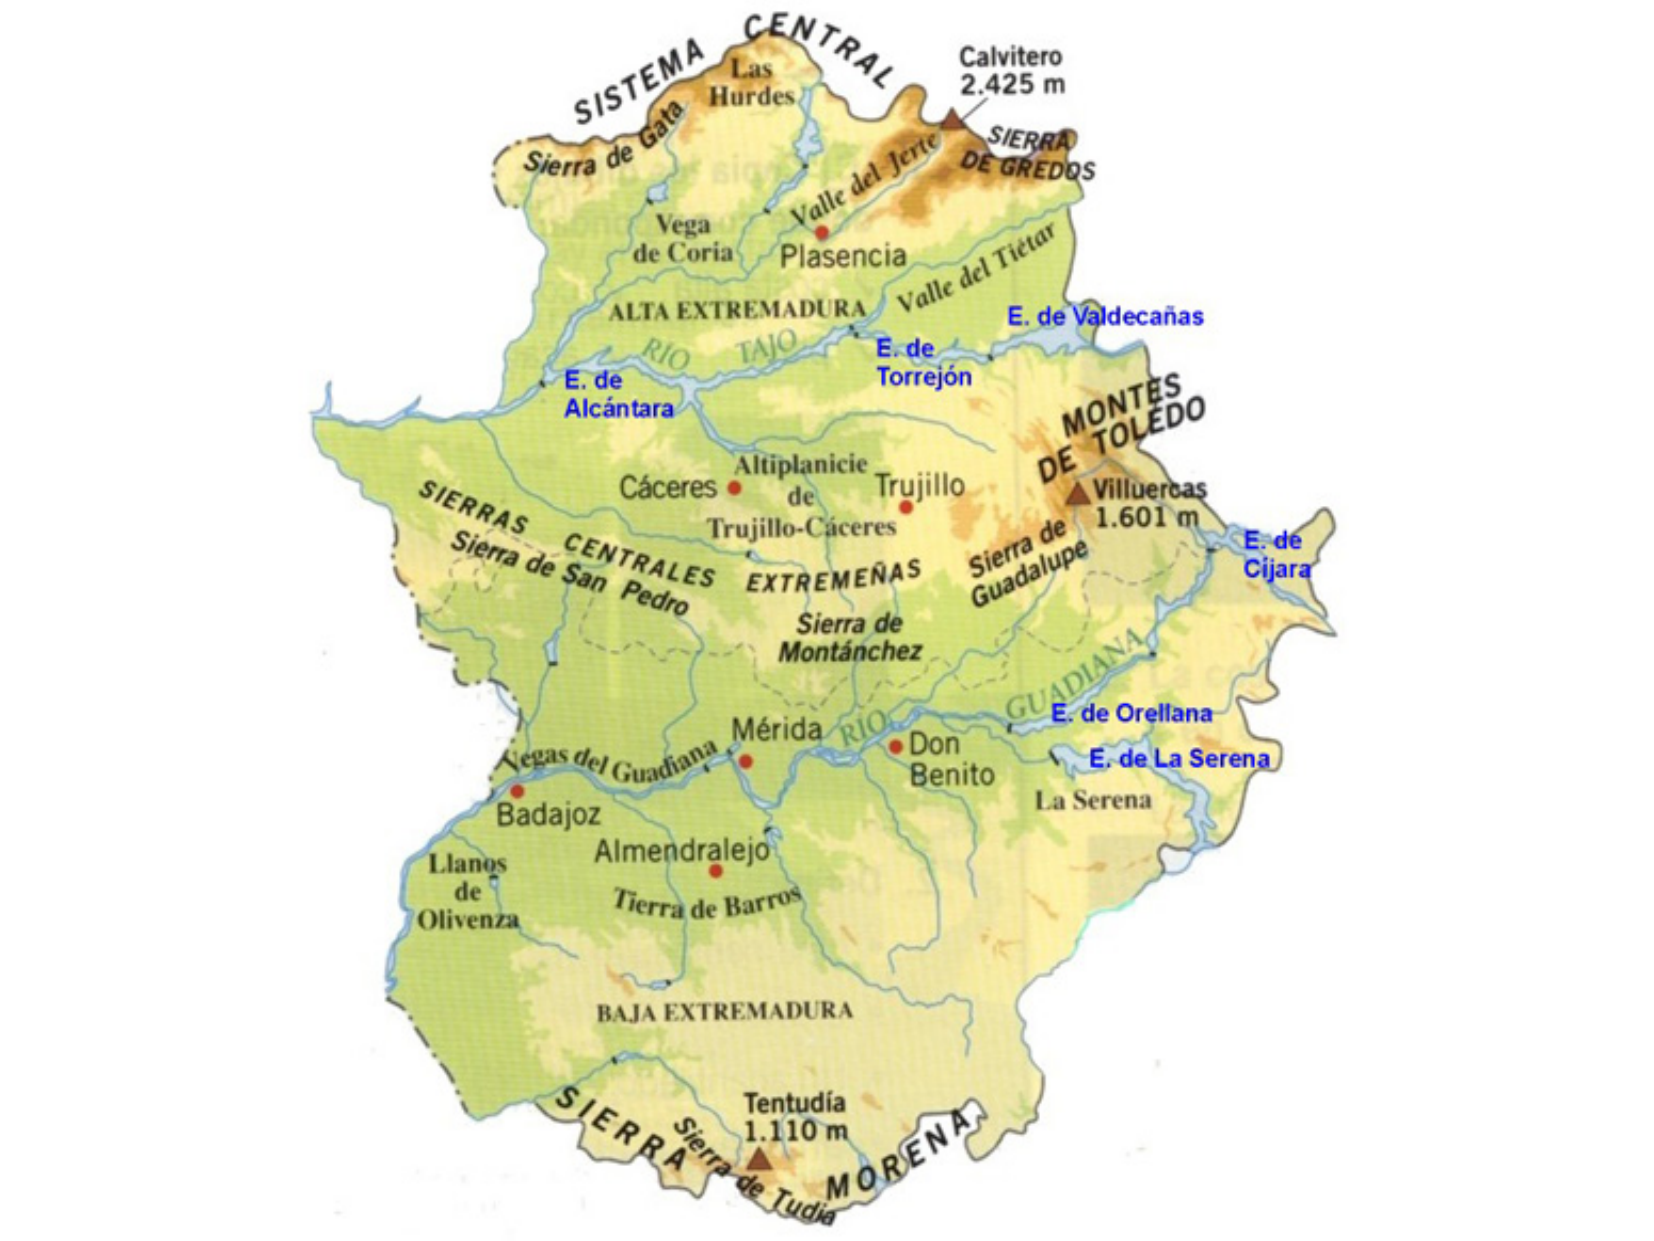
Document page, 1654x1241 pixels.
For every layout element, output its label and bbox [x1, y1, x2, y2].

picture [283, 0, 1349, 1241]
